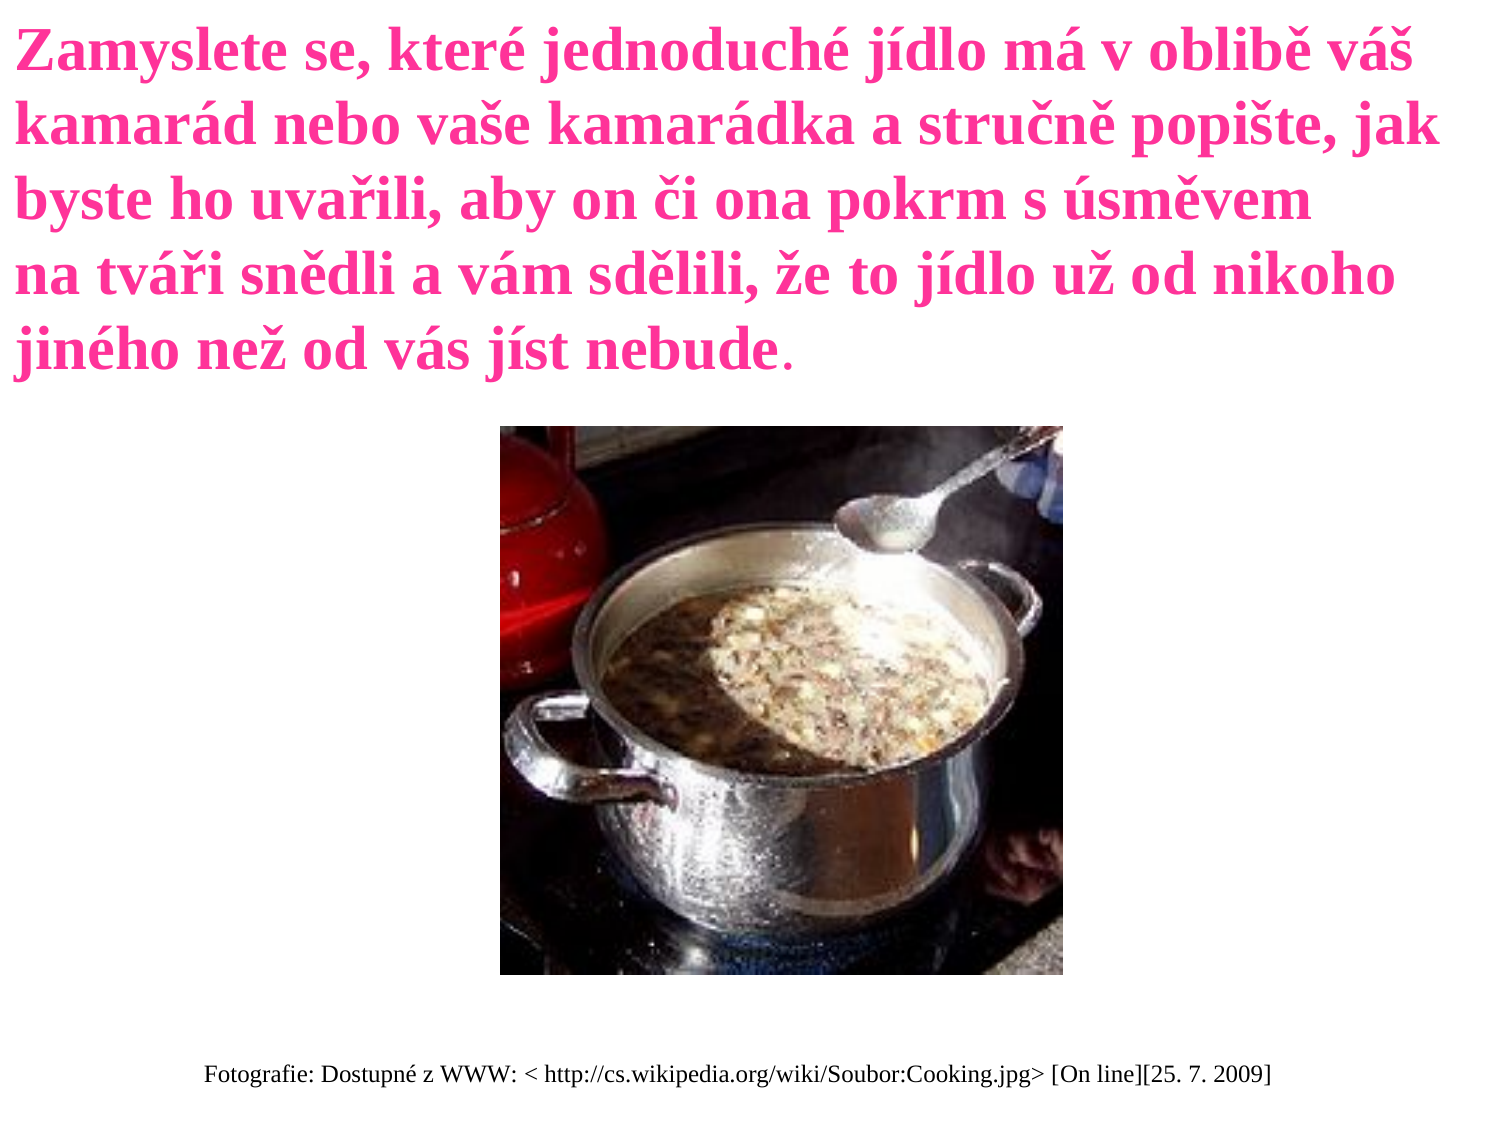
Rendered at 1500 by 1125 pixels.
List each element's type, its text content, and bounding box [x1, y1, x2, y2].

text_box Fotografie: Dostupné z WWW: < http://cs.wikipedia.org/wiki/Soubor:Cooking.jpg> [On line][25. 7. 2009] [189, 1050, 1287, 1096]
text_box Zamyslete se, které jednoduché jídlo má v oblibě váš kamarád nebo vaše kamarádka a stručně popište, jak byste ho uvařili, aby on či ona pokrm s úsměvem na tváři snědli a vám sdělili, že to jídlo už od nikoho jiného než od vás jíst nebude. [0, 0, 1500, 391]
picture [500, 426, 1063, 975]
